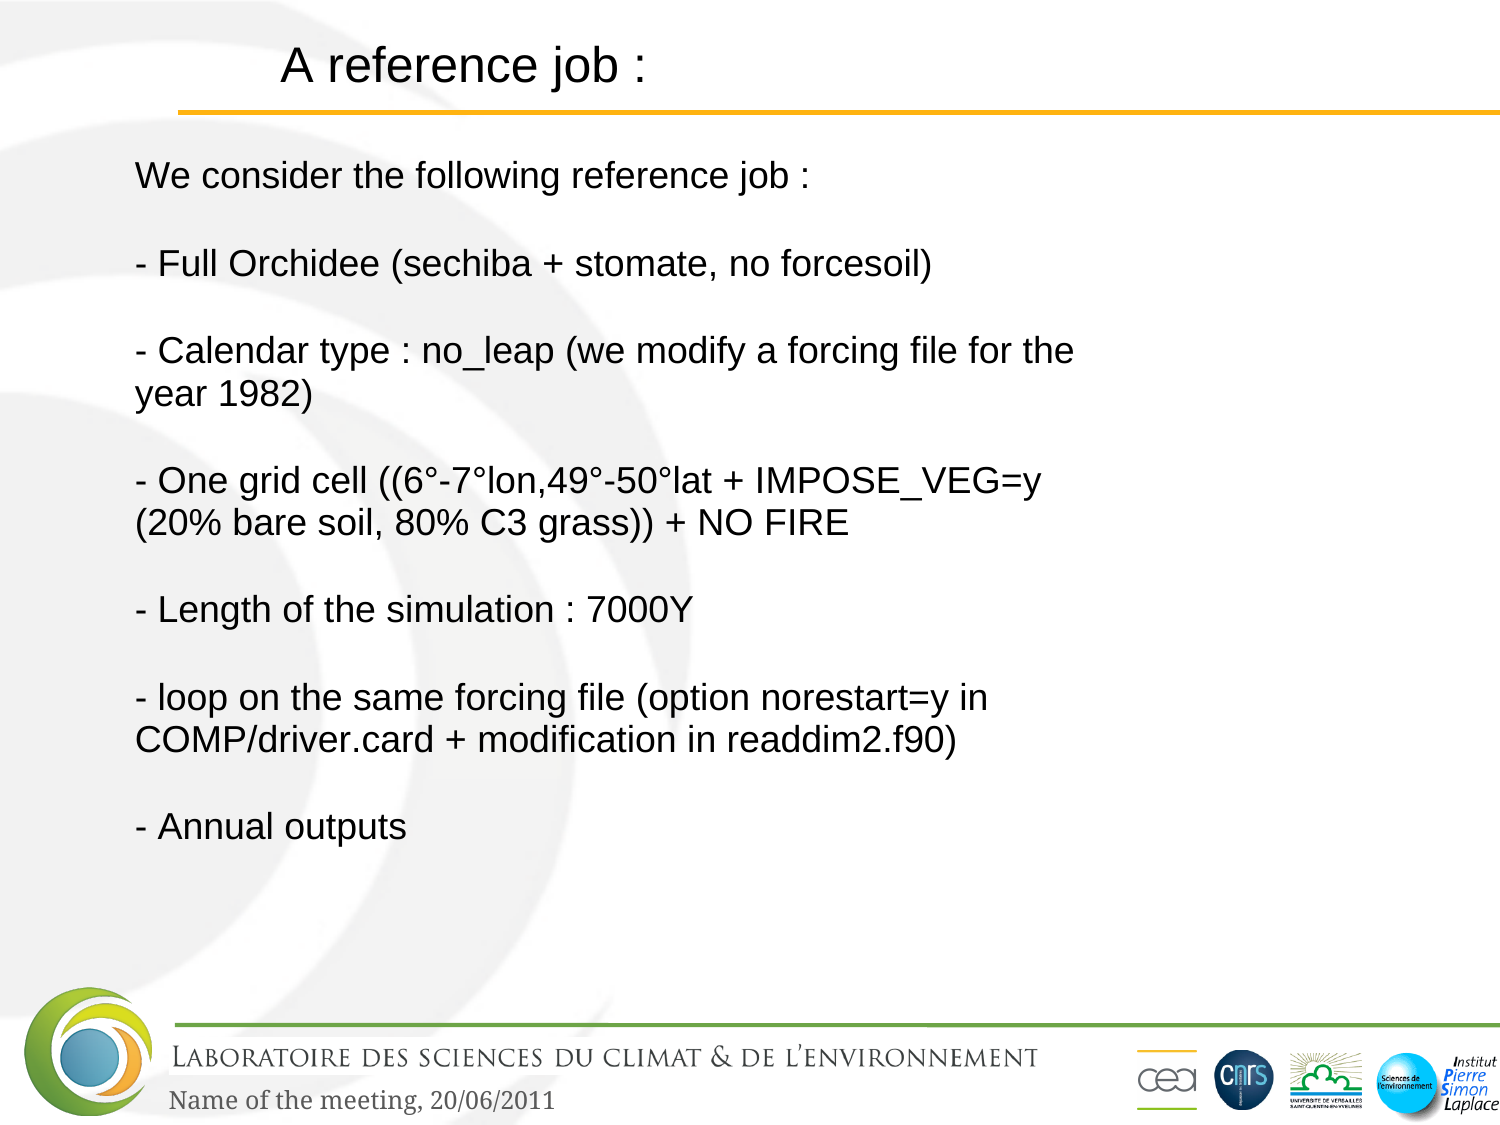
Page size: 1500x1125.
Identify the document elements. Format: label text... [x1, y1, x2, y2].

text_box We consider the following reference job : - Full Orchidee (sechiba + stomate, no forcesoil) - Calendar type : no_leap (we modify a forcing file for the year 1982) - One grid cell ((6°-7°lon,49°-50°lat + IMPOSE_VEG=y (20% bare soil, 80% C3 grass)) + NO FIRE - Length of the simulation : 7000Y - loop on the same forcing file (option norestart=y in COMP/driver.card + modification in readdim2.f90) - Annual outputs [120, 147, 1093, 924]
text_box A reference job : [265, 29, 663, 101]
picture [0, 0, 1500, 1125]
